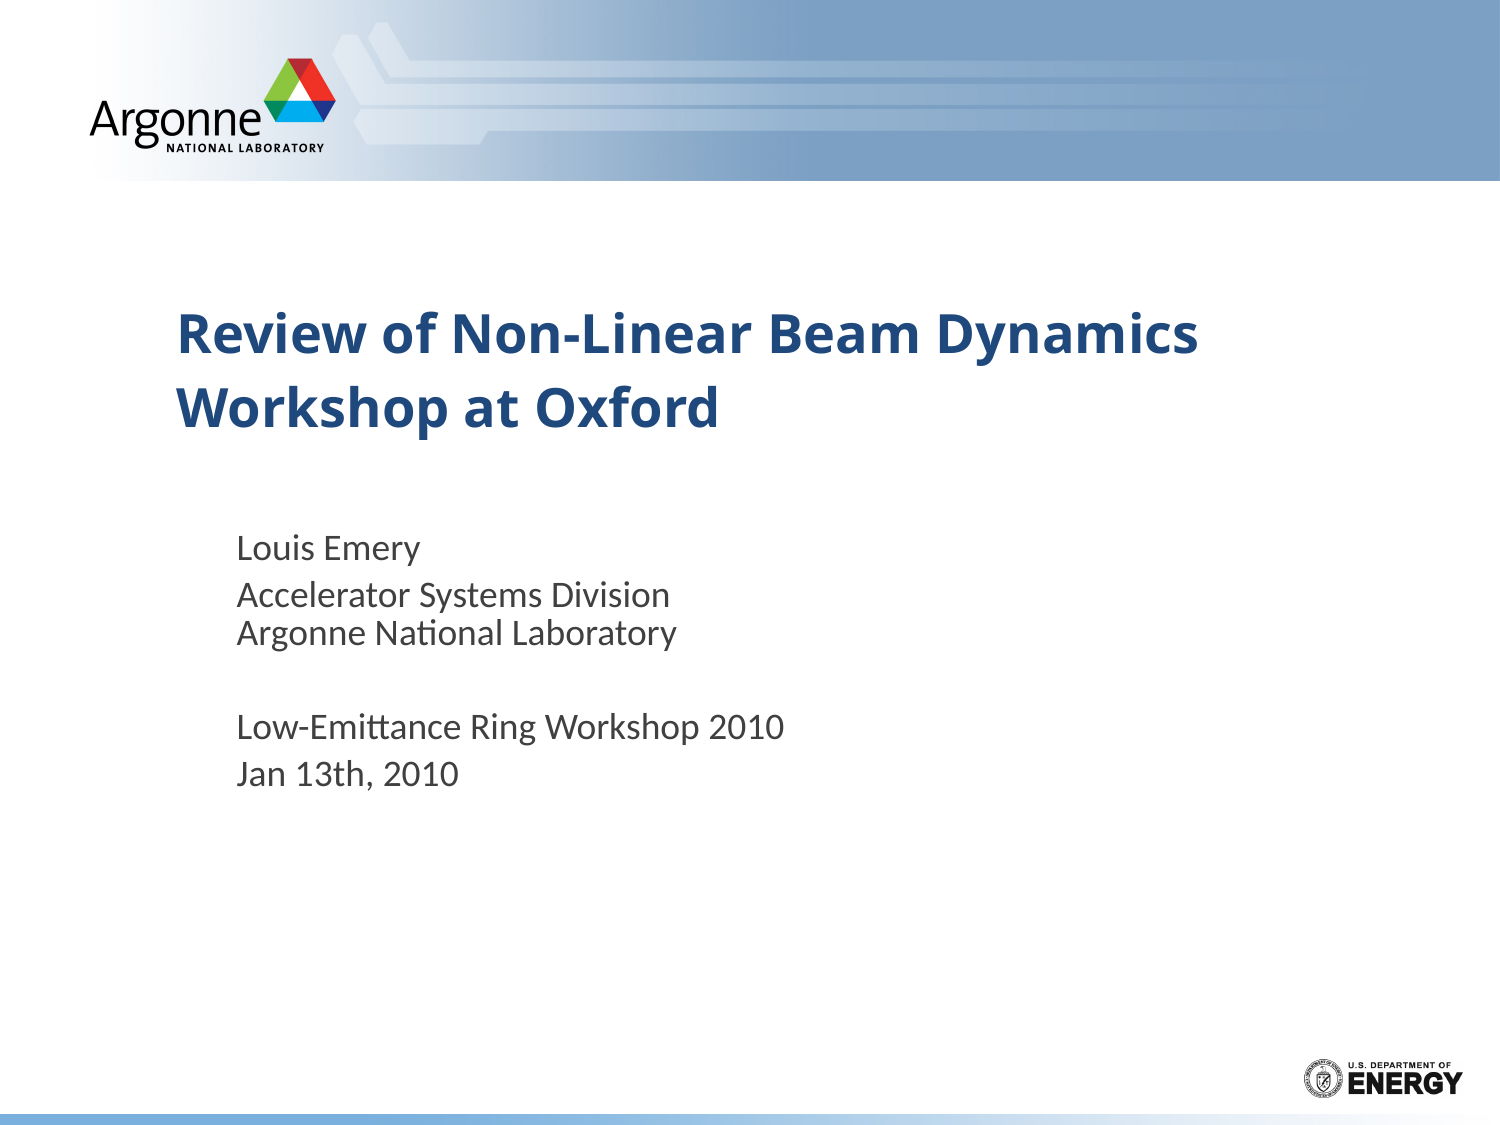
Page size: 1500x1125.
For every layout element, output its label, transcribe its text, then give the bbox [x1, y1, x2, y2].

picture [1304, 1059, 1463, 1098]
subtitle Louis Emery Accelerator Systems Division Argonne National Laboratory Low-Emittance Ring Workshop 2010 Jan 13th, 2010 [161, 514, 1212, 814]
picture [0, 0, 1500, 182]
title Review of Non-Linear Beam Dynamics Workshop at Oxford [161, 273, 1425, 465]
picture [0, 1114, 1500, 1125]
